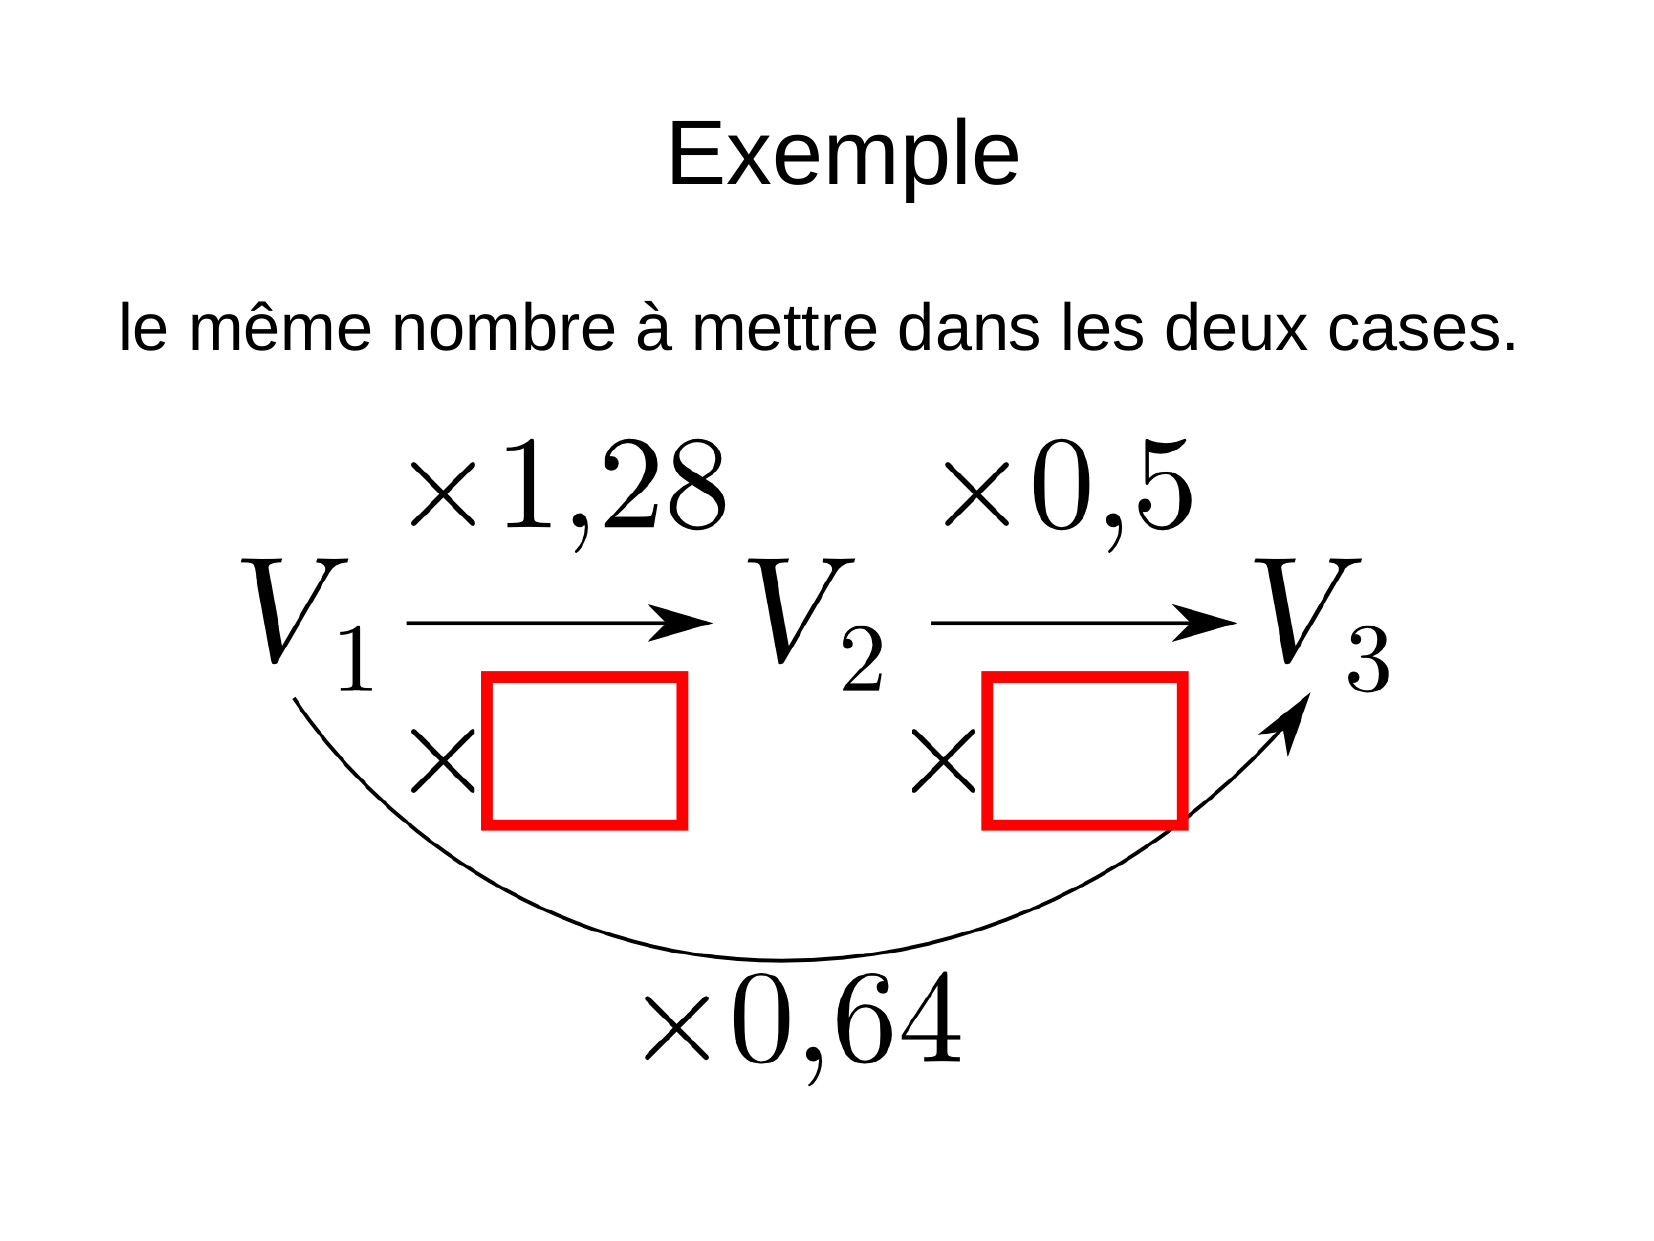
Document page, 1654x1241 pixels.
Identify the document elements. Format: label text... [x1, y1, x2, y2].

picture [191, 319, 1432, 1194]
title Exemple [82, 49, 1571, 257]
subtitle le même nombre à mettre dans les deux cases. [82, 290, 1571, 1010]
